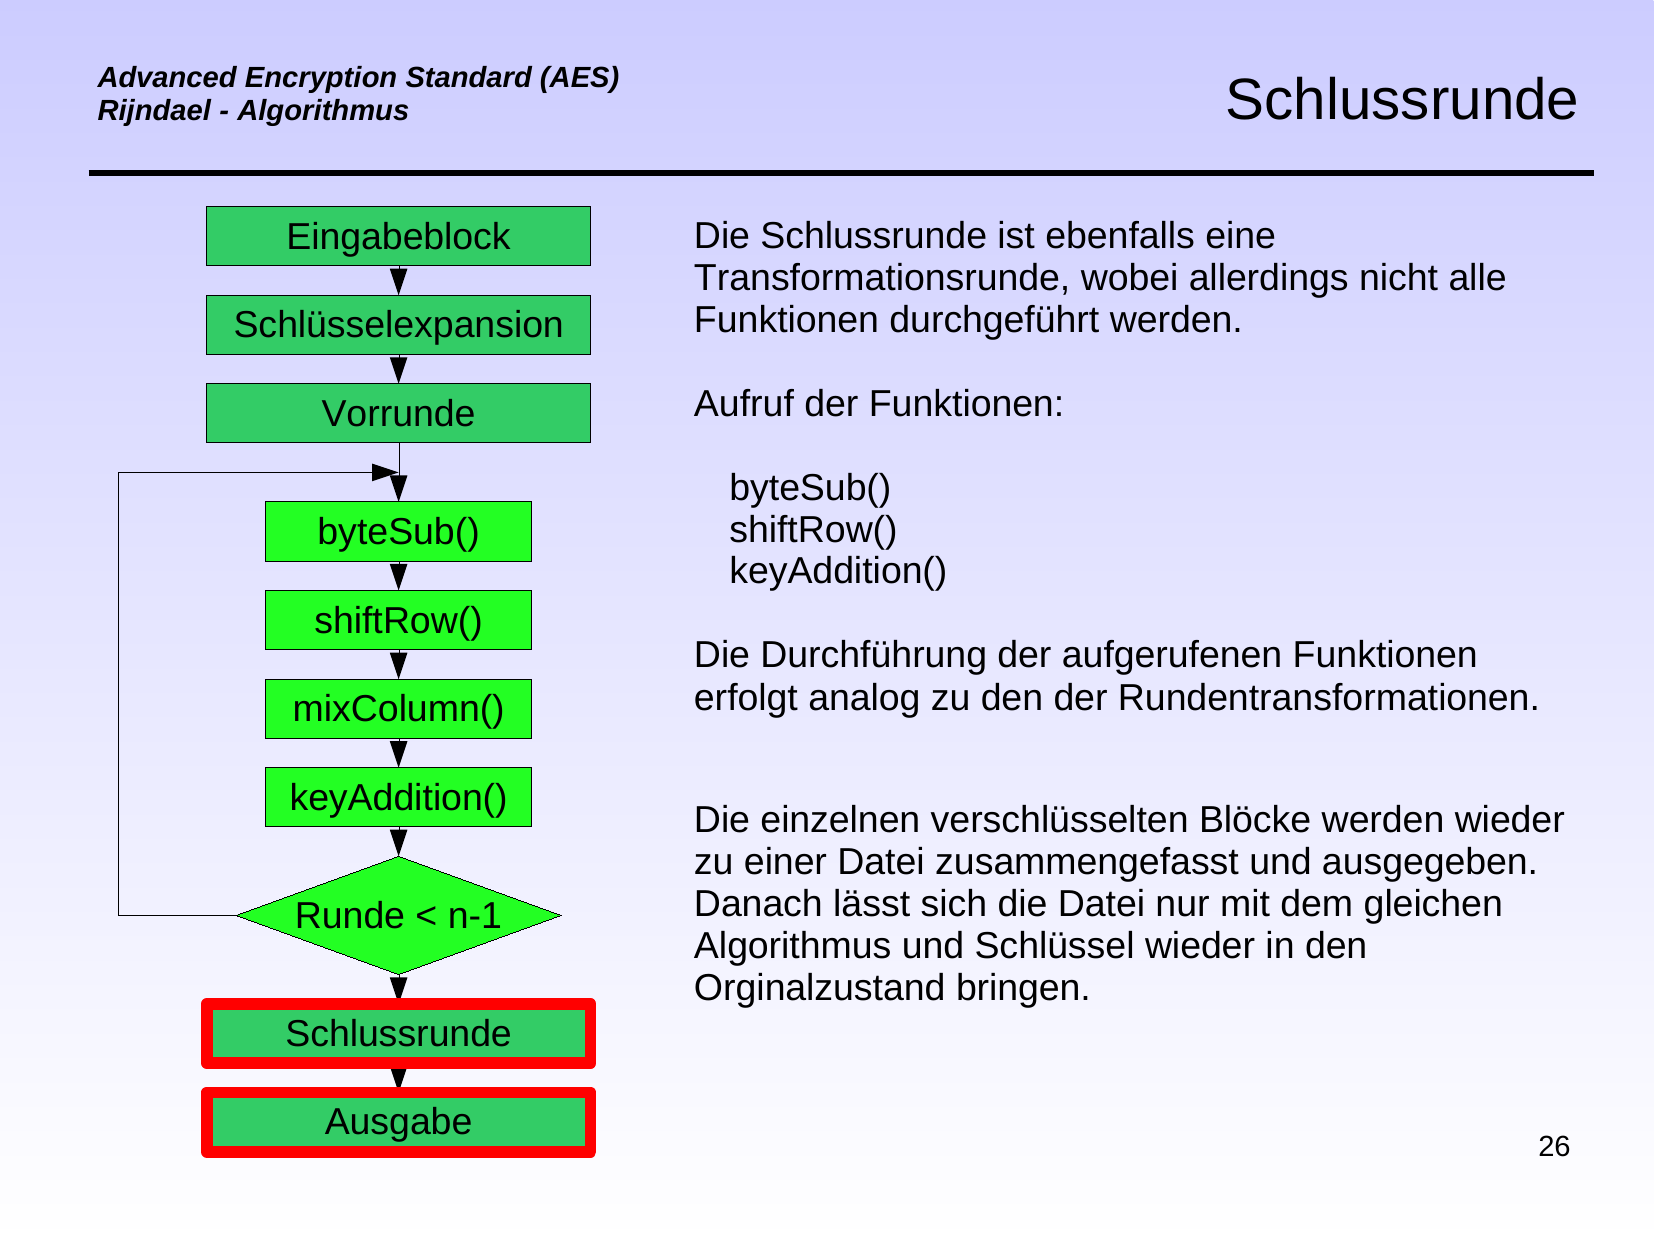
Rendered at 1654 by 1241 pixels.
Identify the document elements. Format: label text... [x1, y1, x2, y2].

text_box mixColumn() [265, 679, 532, 739]
text_box Die Schlussrunde ist ebenfalls eine Transformationsrunde, wobei allerdings nicht alle Funktionen durchgeführt werden. Aufruf der Funktionen: byteSub() shiftRow() keyAddition() Die Durchführung der aufgerufenen Funktionen erfolgt analog zu den der Rundentransformationen. [679, 206, 1595, 727]
text_box Schlussrunde [767, 59, 1595, 139]
text_box [206, 1092, 591, 1152]
text_box Schlüsselexpansion [206, 295, 591, 355]
text_box Runde < n-1 [237, 856, 562, 975]
text_box Eingabeblock [206, 206, 591, 266]
text_box [206, 1003, 591, 1064]
text_box byteSub() [265, 501, 532, 562]
text_box shiftRow() [265, 590, 532, 650]
text_box Advanced Encryption Standard (AES) Rijndael - Algorithmus [82, 29, 650, 159]
text_box Vorrunde [206, 383, 591, 443]
text_box Die einzelnen verschlüsselten Blöcke werden wieder zu einer Datei zusammengefasst und ausgegeben. Danach lässt sich die Datei nur mit dem gleichen Algorithmus und Schlüssel wieder in den Orginalzustand bringen. [679, 791, 1595, 1017]
text_box keyAddition() [265, 767, 532, 827]
